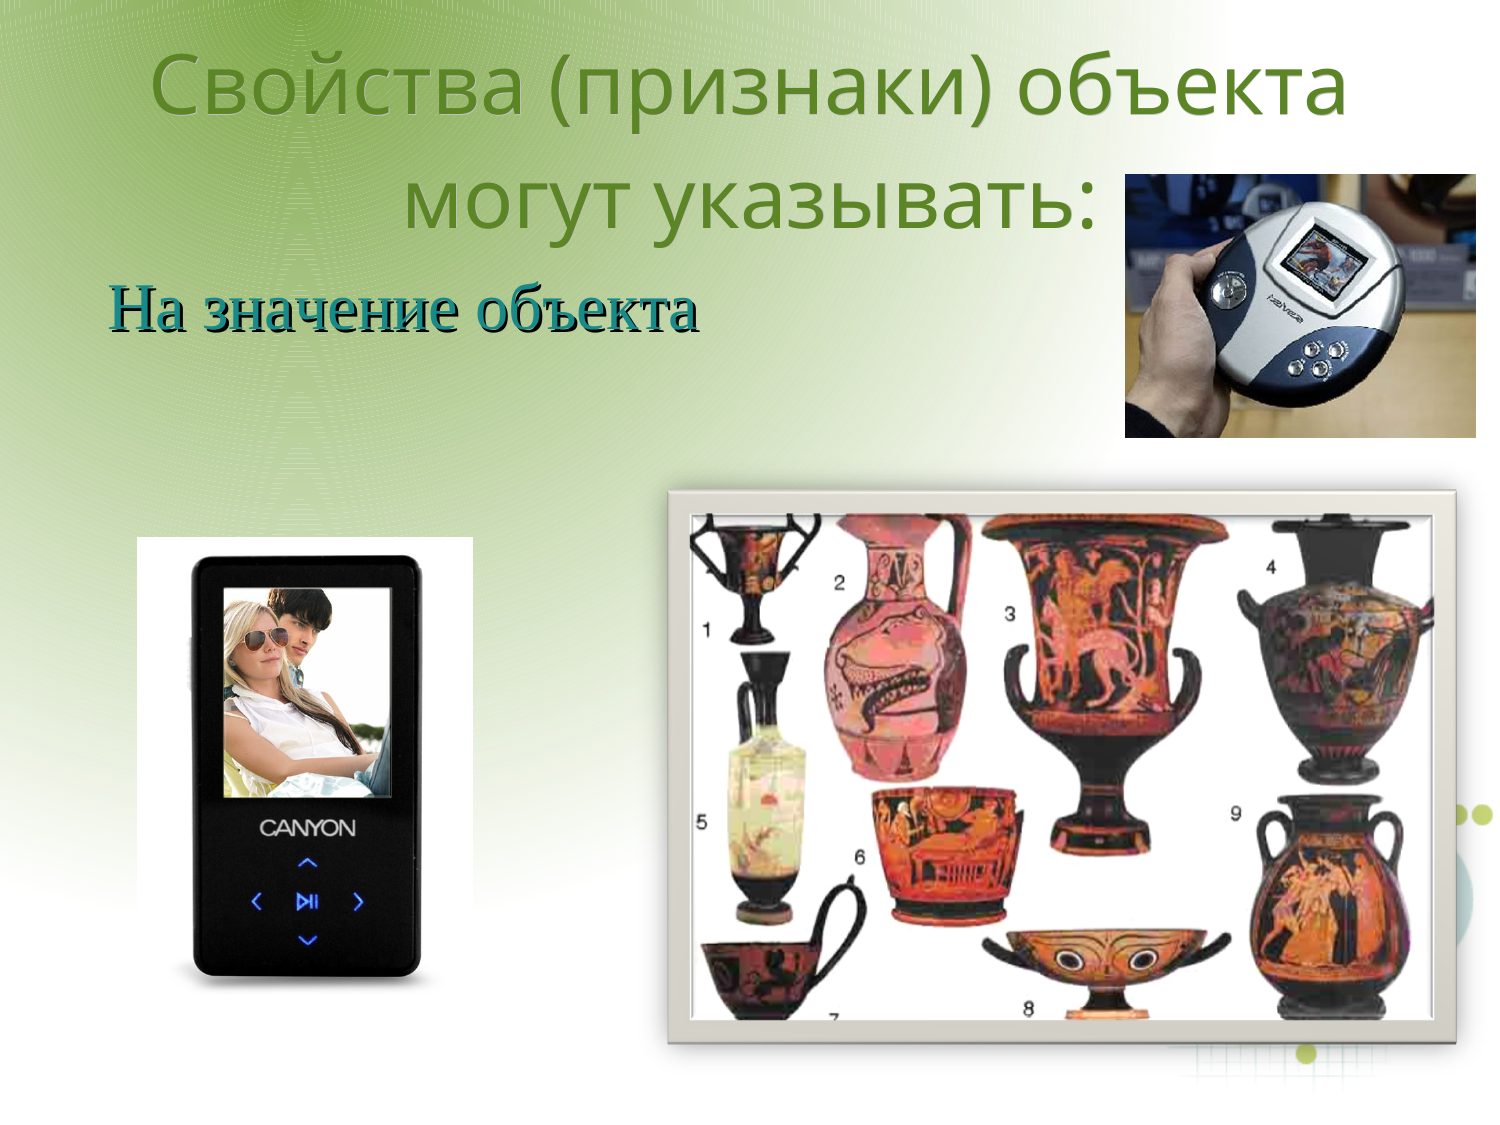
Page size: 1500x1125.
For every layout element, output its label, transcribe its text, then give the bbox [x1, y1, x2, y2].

title Свойства (признаки) объекта могут указывать: [75, 31, 1426, 248]
picture [137, 537, 473, 997]
list На значение объекта [75, 262, 1426, 1006]
picture [1125, 174, 1476, 438]
picture [628, 448, 1500, 1098]
